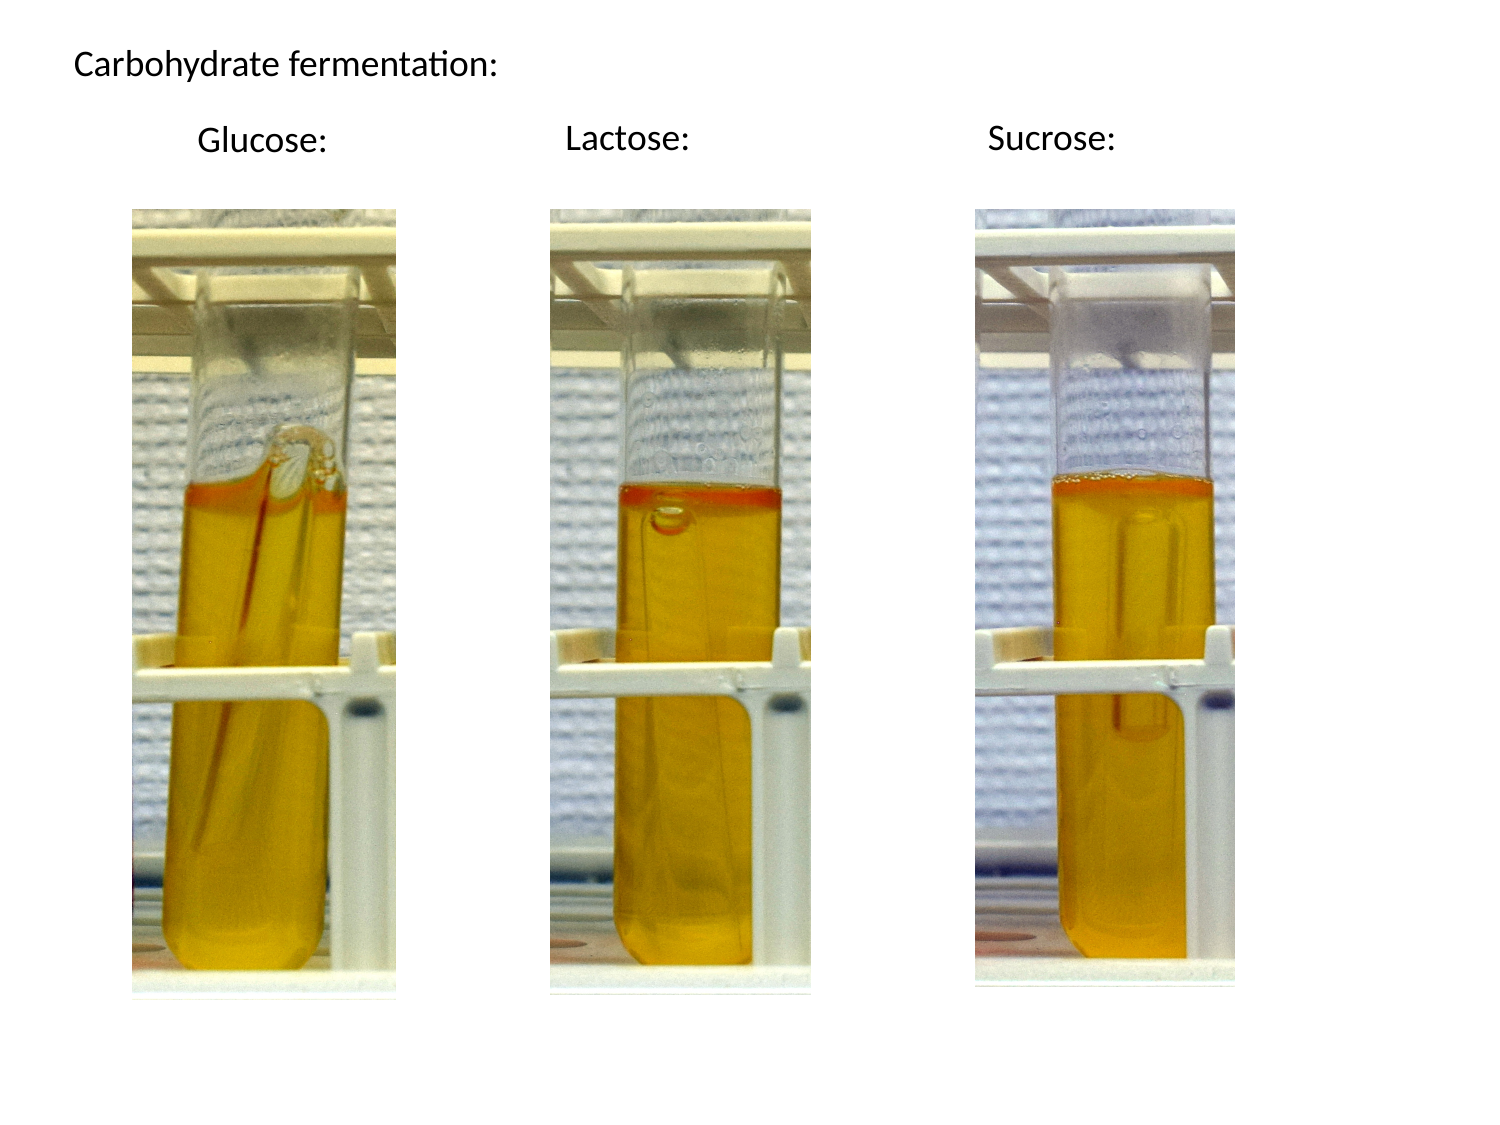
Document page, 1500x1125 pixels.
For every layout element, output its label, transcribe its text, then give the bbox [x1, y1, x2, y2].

text_box Carbohydrate fermentation: [58, 30, 520, 92]
picture [975, 210, 1235, 987]
text_box Lactose: [550, 105, 708, 166]
text_box Glucose: [182, 107, 345, 168]
picture [550, 210, 811, 995]
picture [132, 210, 396, 1000]
text_box Sucrose: [972, 105, 1133, 166]
